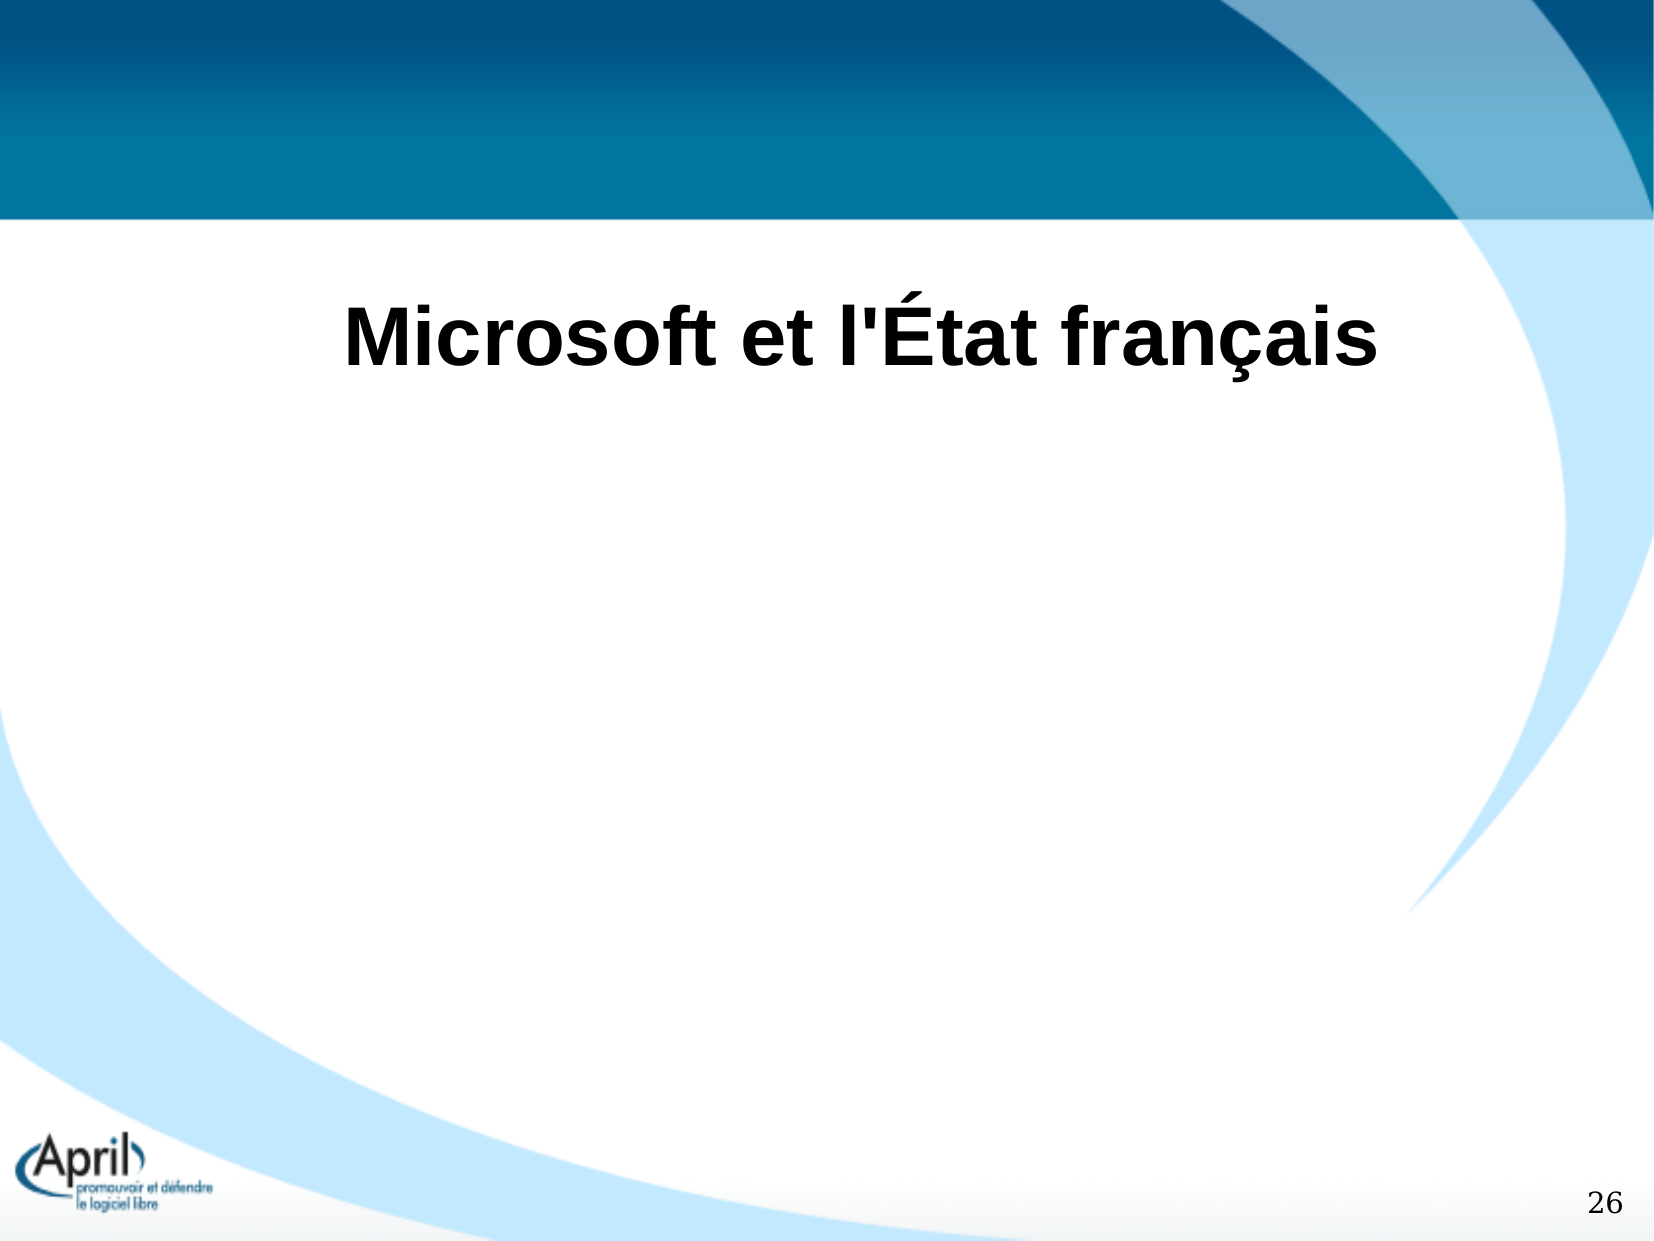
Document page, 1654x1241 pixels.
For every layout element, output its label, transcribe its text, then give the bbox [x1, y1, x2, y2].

list Microsoft et l'État français [82, 290, 1571, 1109]
picture [0, 0, 1654, 1241]
